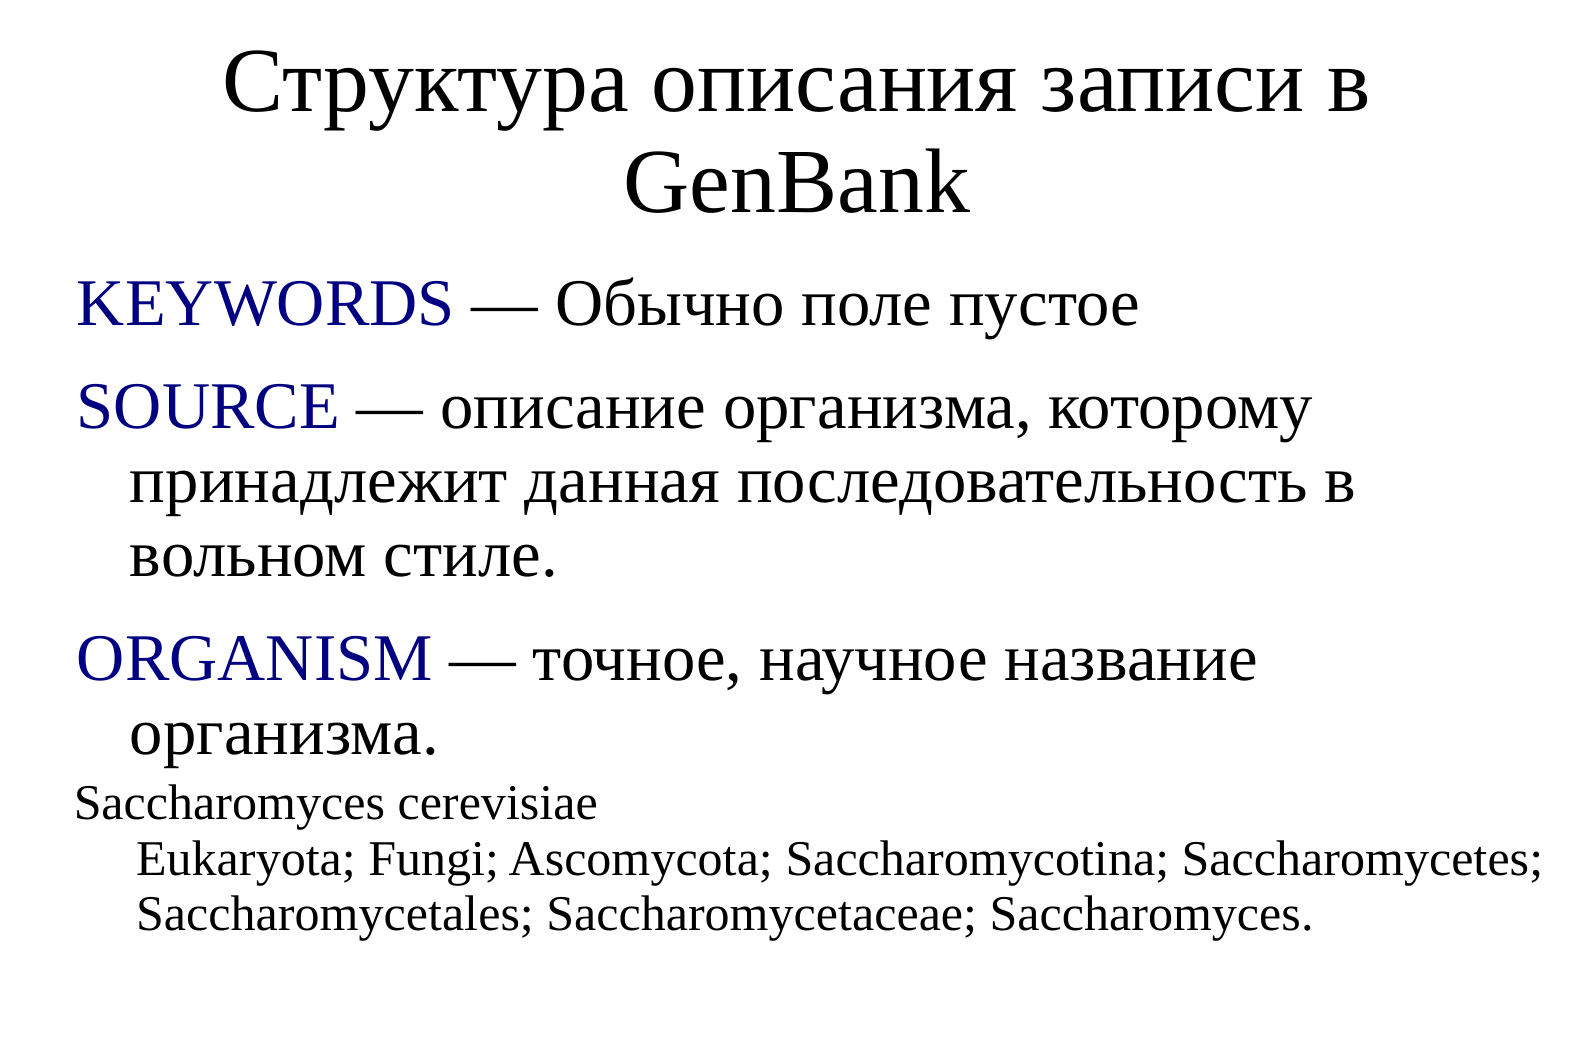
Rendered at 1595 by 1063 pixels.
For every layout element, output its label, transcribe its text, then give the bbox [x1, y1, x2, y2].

title Структура описания записи в GenBank [79, 29, 1515, 233]
list KEYWORDS — Обычно поле пустое SOURCE — описание организма, которому принадлежит данная последовательность в вольном стиле. ORGANISM — точное, научное название организма. [59, 265, 1495, 767]
text_box Saccharomyces cerevisiae Eukaryota; Fungi; Ascomycota; Saccharomycotina; Saccharomycetes; Saccharomycetales; Saccharomycetaceae; Saccharomyces. [59, 767, 1565, 1004]
